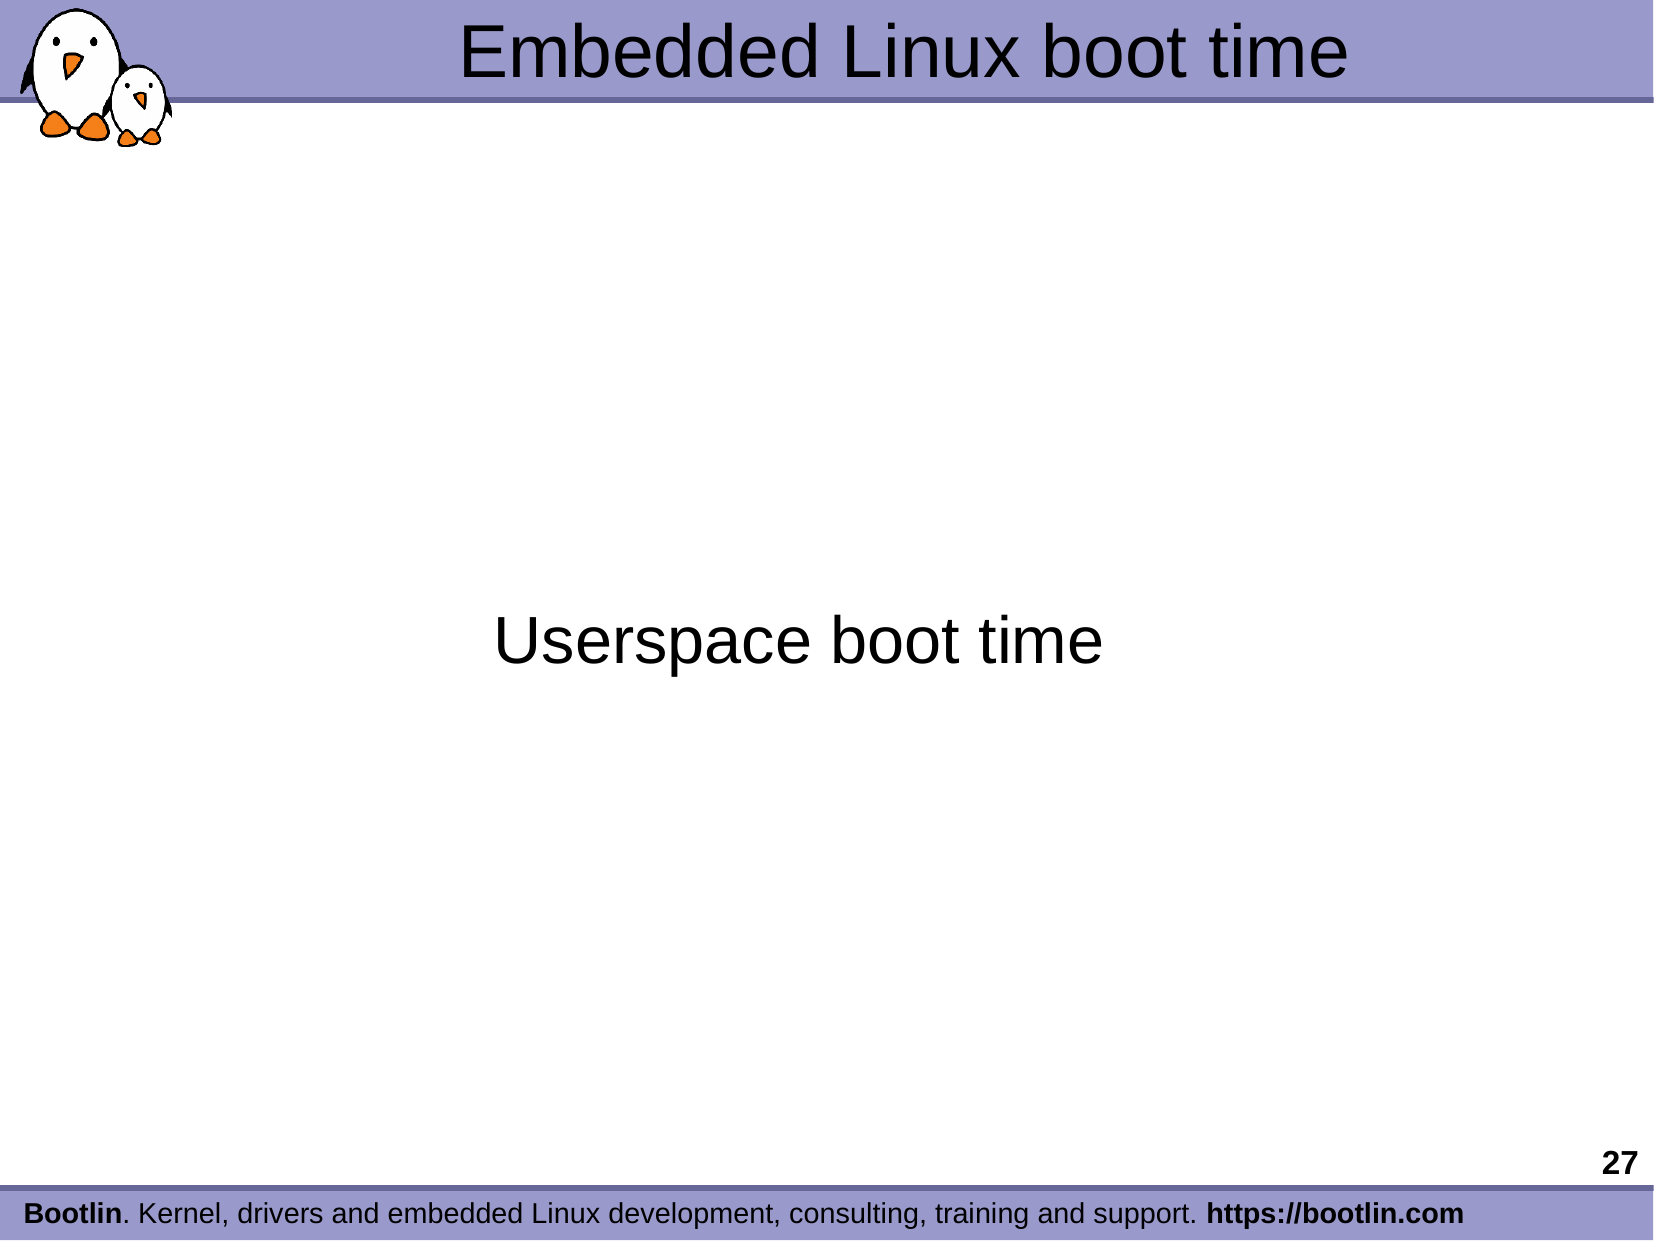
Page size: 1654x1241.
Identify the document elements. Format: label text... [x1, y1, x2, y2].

picture [20, 8, 172, 147]
title Embedded Linux boot time [178, 4, 1631, 98]
subtitle Userspace boot time [73, 105, 1526, 1176]
